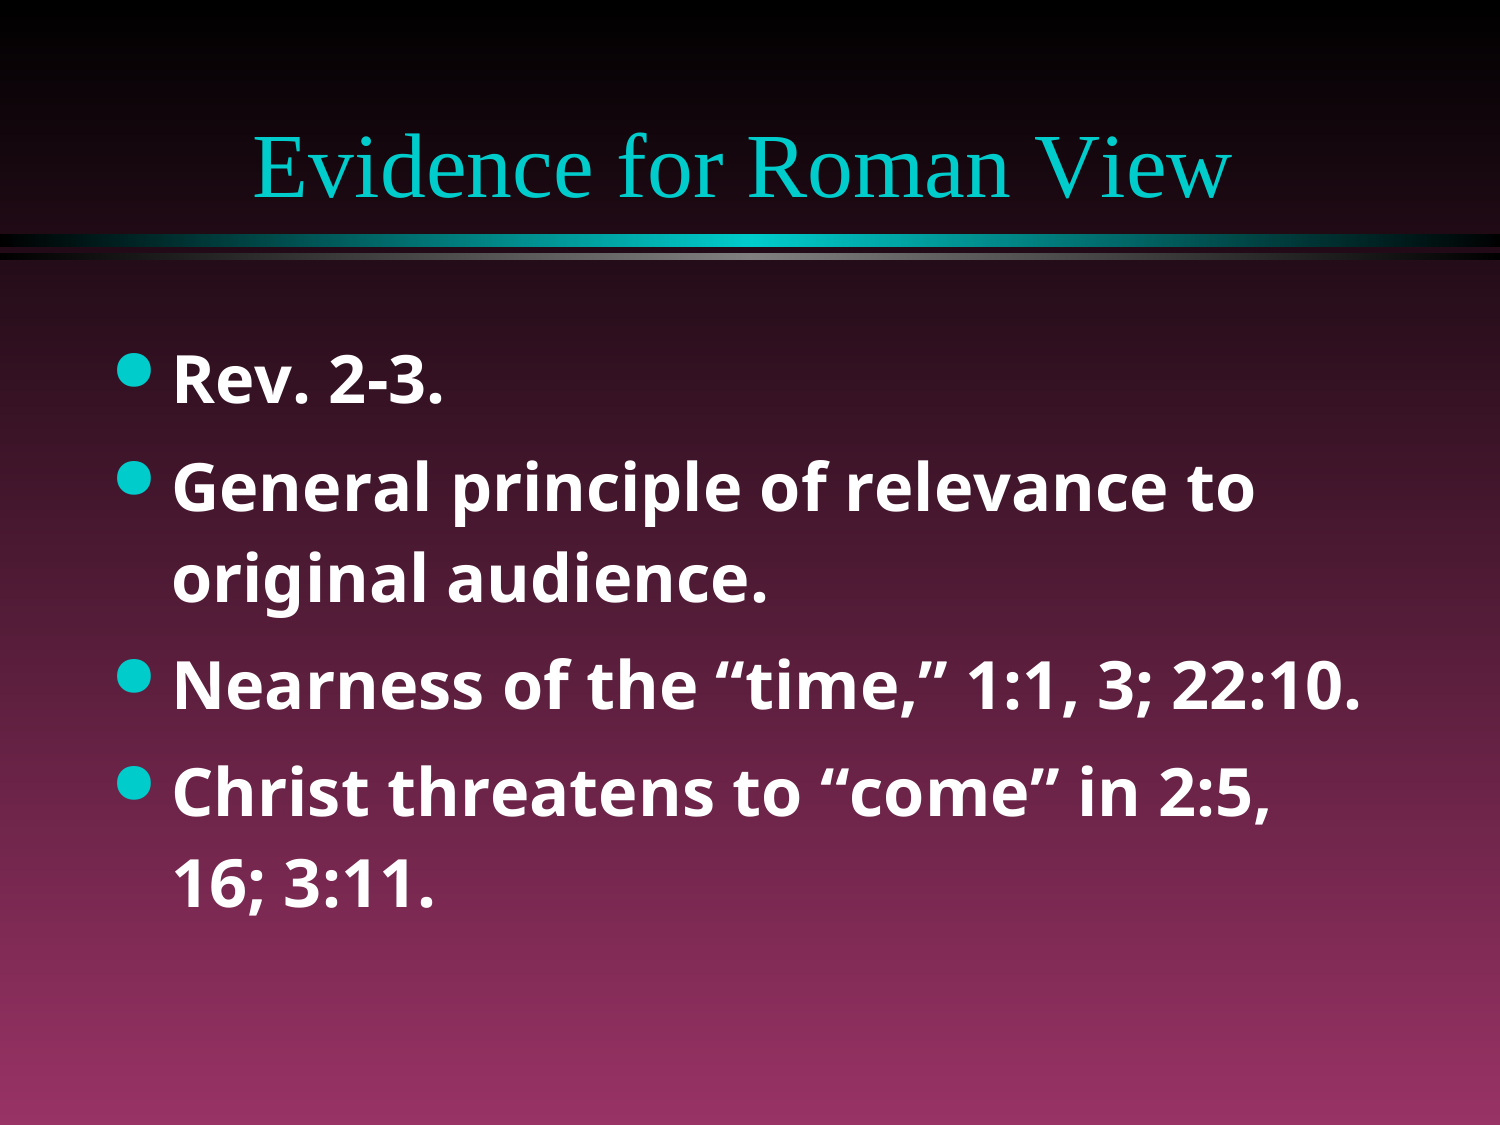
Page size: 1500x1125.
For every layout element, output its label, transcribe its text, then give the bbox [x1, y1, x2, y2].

list Rev. 2-3. General principle of relevance to original audience. Nearness of the “time,” 1:1, 3; 22:10. Christ threatens to “come” in 2:5, 16; 3:11. [99, 324, 1388, 1001]
title Evidence for Roman View [99, 37, 1388, 225]
